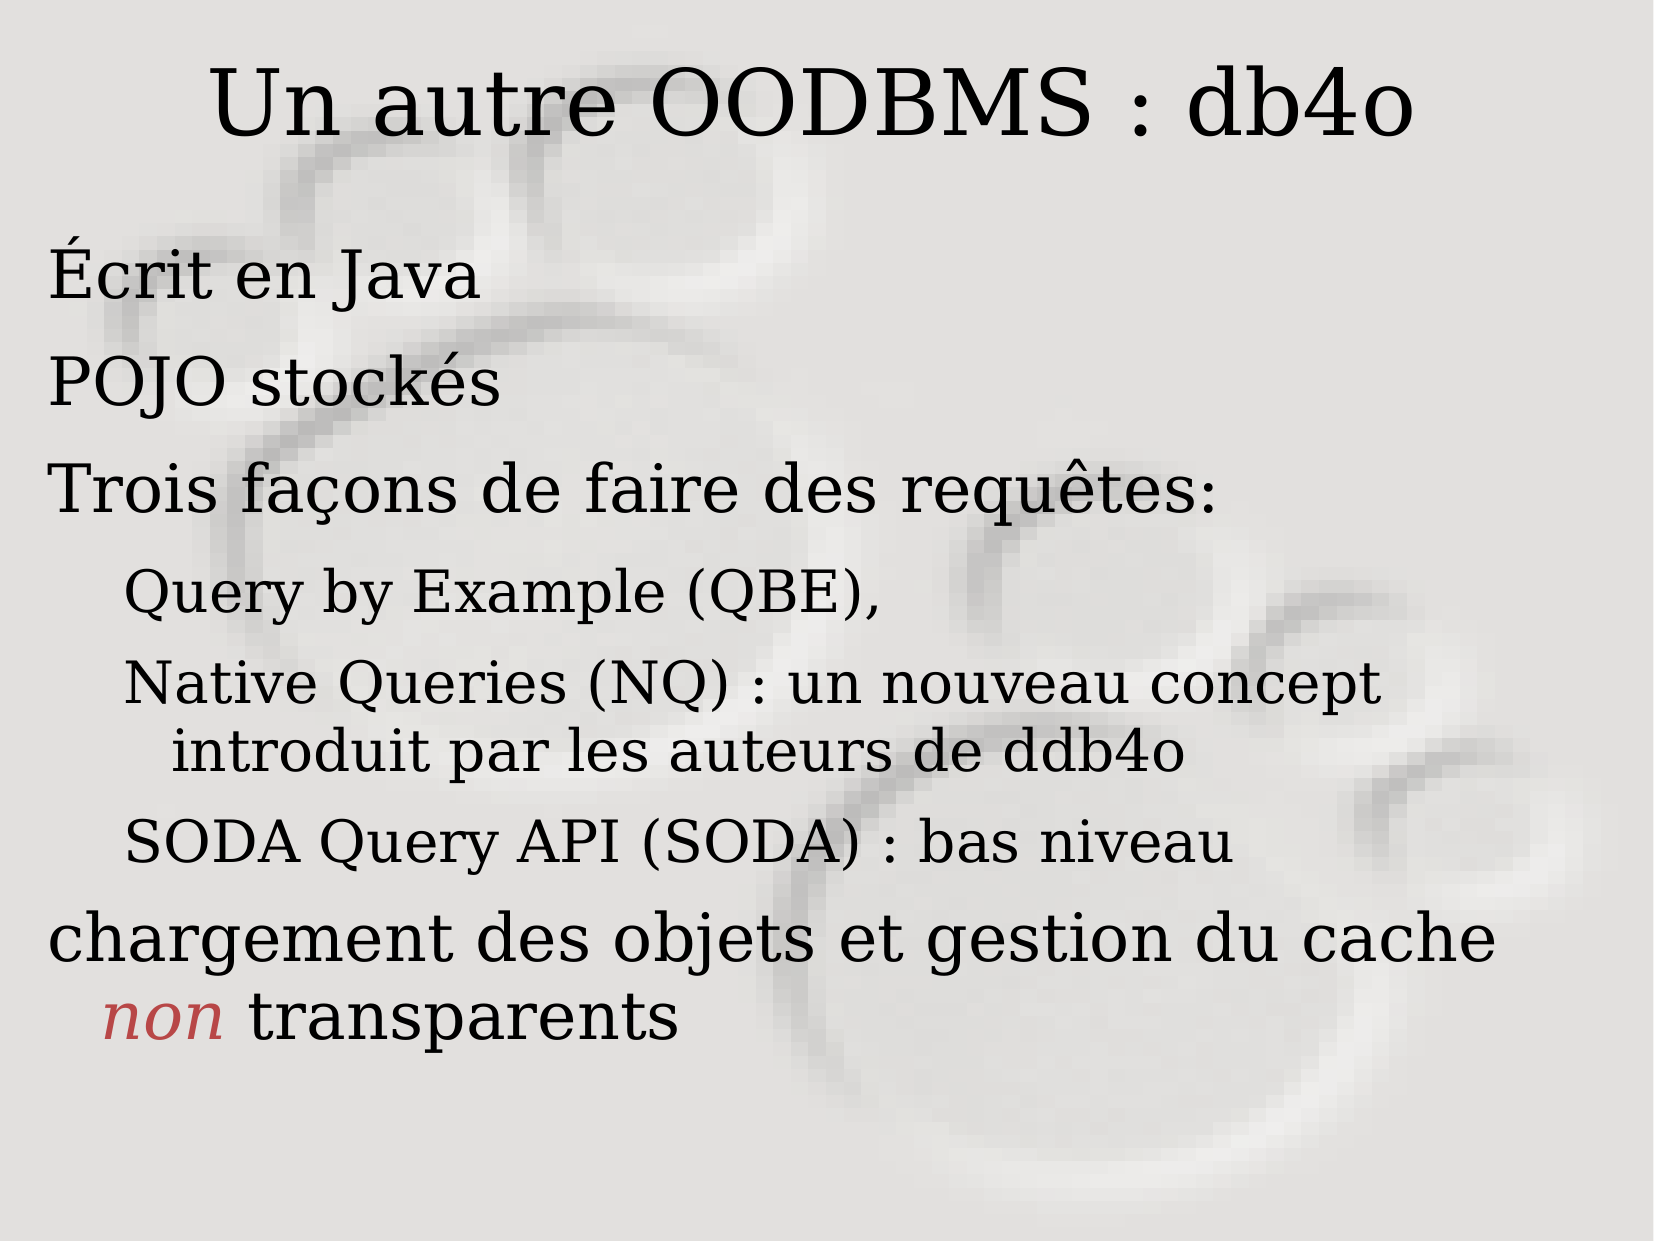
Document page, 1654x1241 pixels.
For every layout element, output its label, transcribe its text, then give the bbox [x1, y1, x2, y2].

list Écrit en Java POJO stockés Trois façons de faire des requêtes: Query by Example (QBE), Native Queries (NQ) : un nouveau concept introduit par les auteurs de ddb4o SODA Query API (SODA) : bas niveau chargement des objets et gestion du cache non transparents [29, 236, 1595, 1152]
title Un autre OODBMS : db4o [29, 0, 1595, 208]
picture [0, 0, 1654, 1241]
